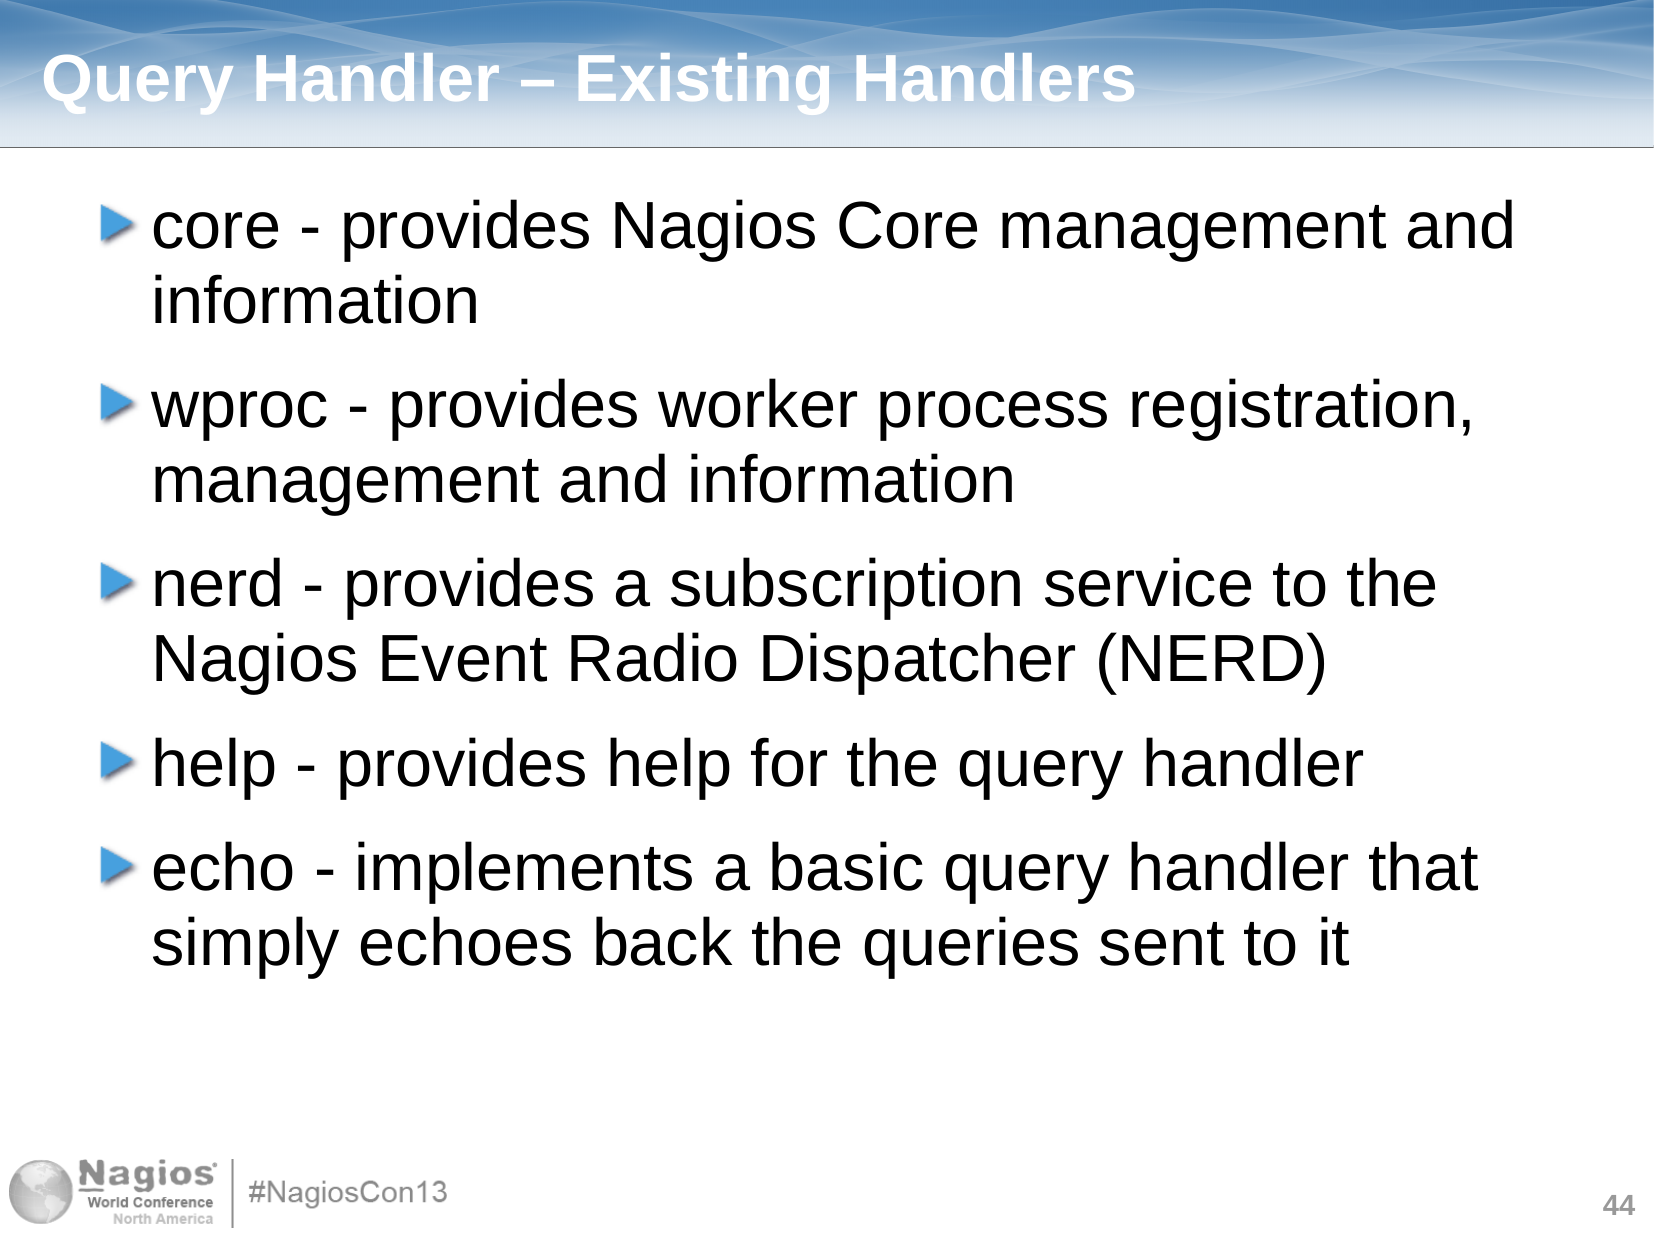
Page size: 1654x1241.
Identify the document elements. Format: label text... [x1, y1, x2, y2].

picture [0, 0, 1654, 147]
title Query Handler – Existing Handlers [41, 29, 1248, 127]
picture [9, 1159, 453, 1228]
list core - provides Nagios Core management and information wproc - provides worker process registration, management and information nerd - provides a subscription service to the Nagios Event Radio Dispatcher (NERD) help - provides help for the query handler echo - implements a basic query handler that simply echoes back the queries sent to it [80, 188, 1569, 1007]
